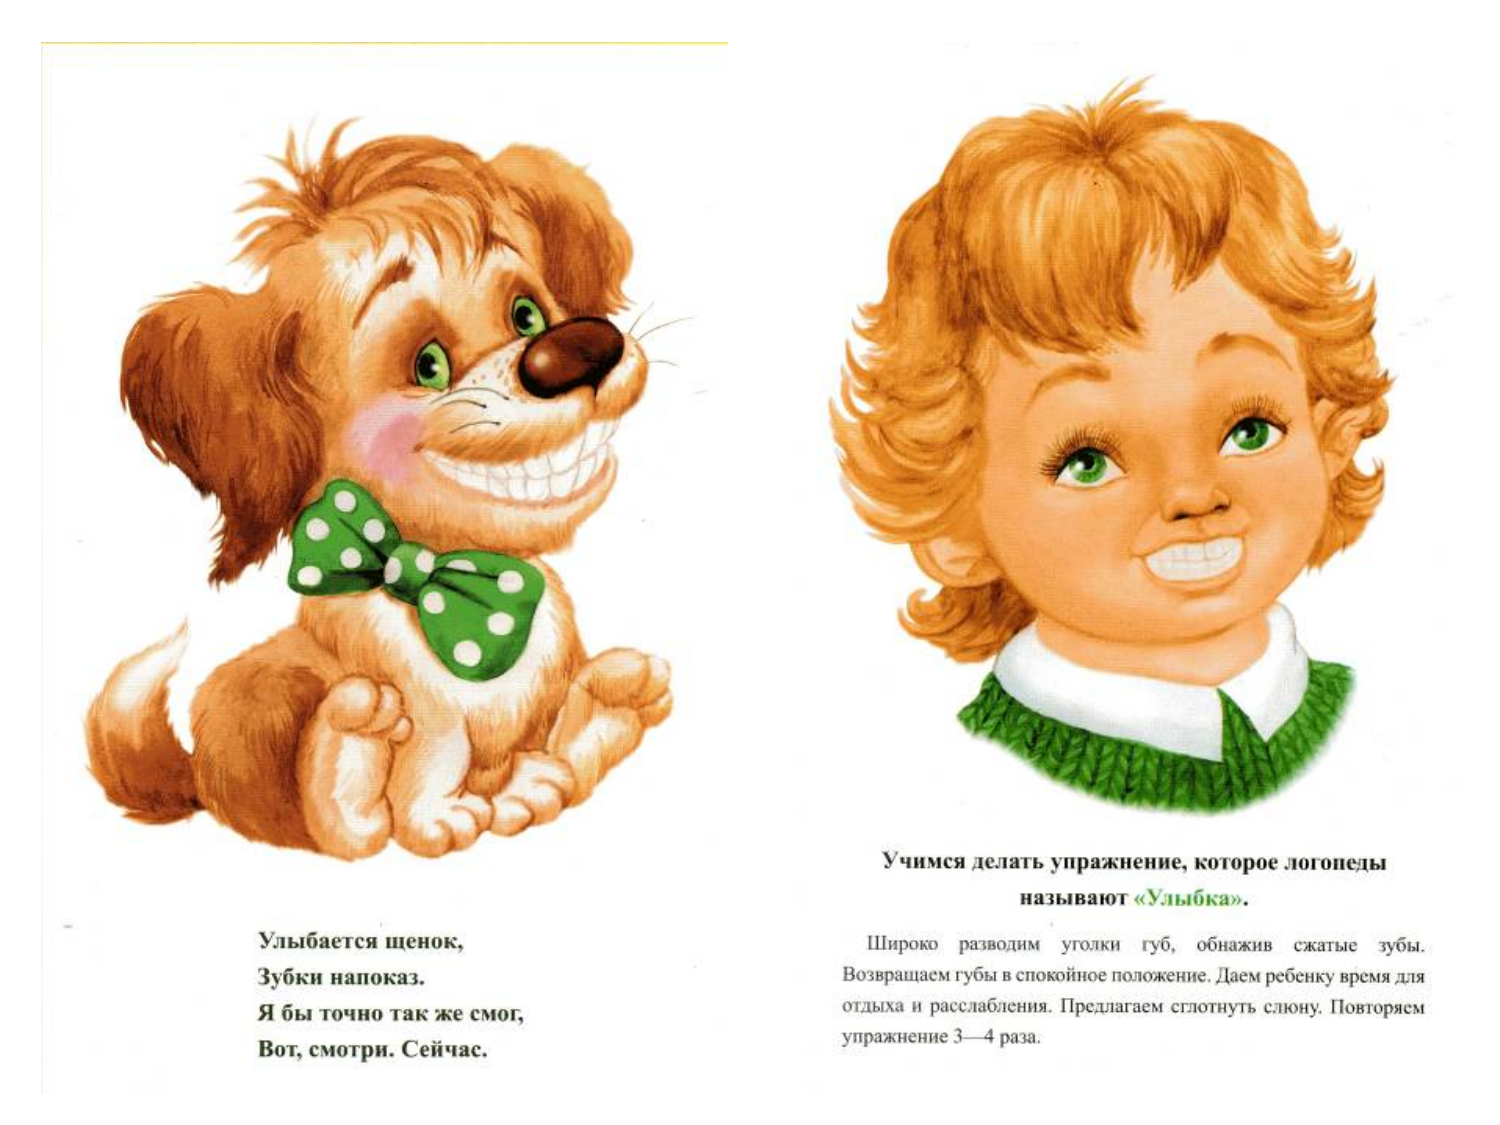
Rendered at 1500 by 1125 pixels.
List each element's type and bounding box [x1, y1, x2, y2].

picture [794, 42, 1461, 1094]
picture [41, 42, 728, 1094]
